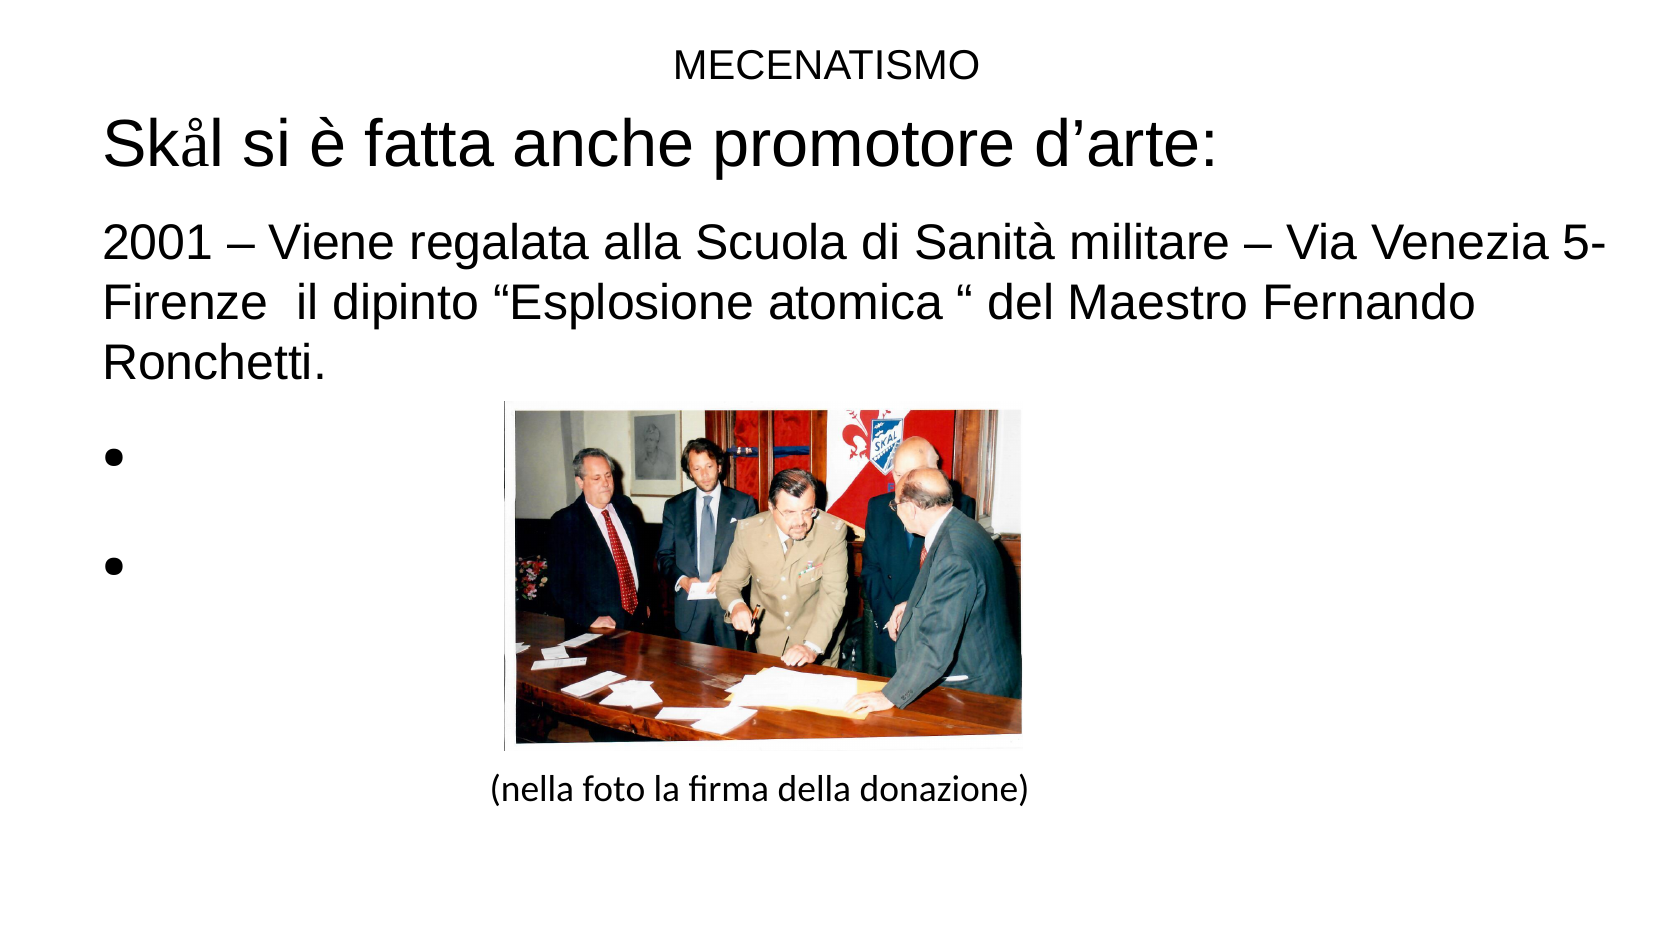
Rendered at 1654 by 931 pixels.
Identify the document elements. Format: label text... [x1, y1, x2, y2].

picture [504, 401, 1023, 751]
text_box (nella foto la firma della donazione) [474, 756, 1053, 863]
title MECENATISMO [82, 37, 1571, 89]
list Skål si è fatta anche promotore d’arte: 2001 – Viene regalata alla Scuola di Sanità militare – Via Venezia 5- Firenze il dipinto “Esplosione atomica “ del Maestro Fernando Ronchetti. [102, 99, 1618, 769]
